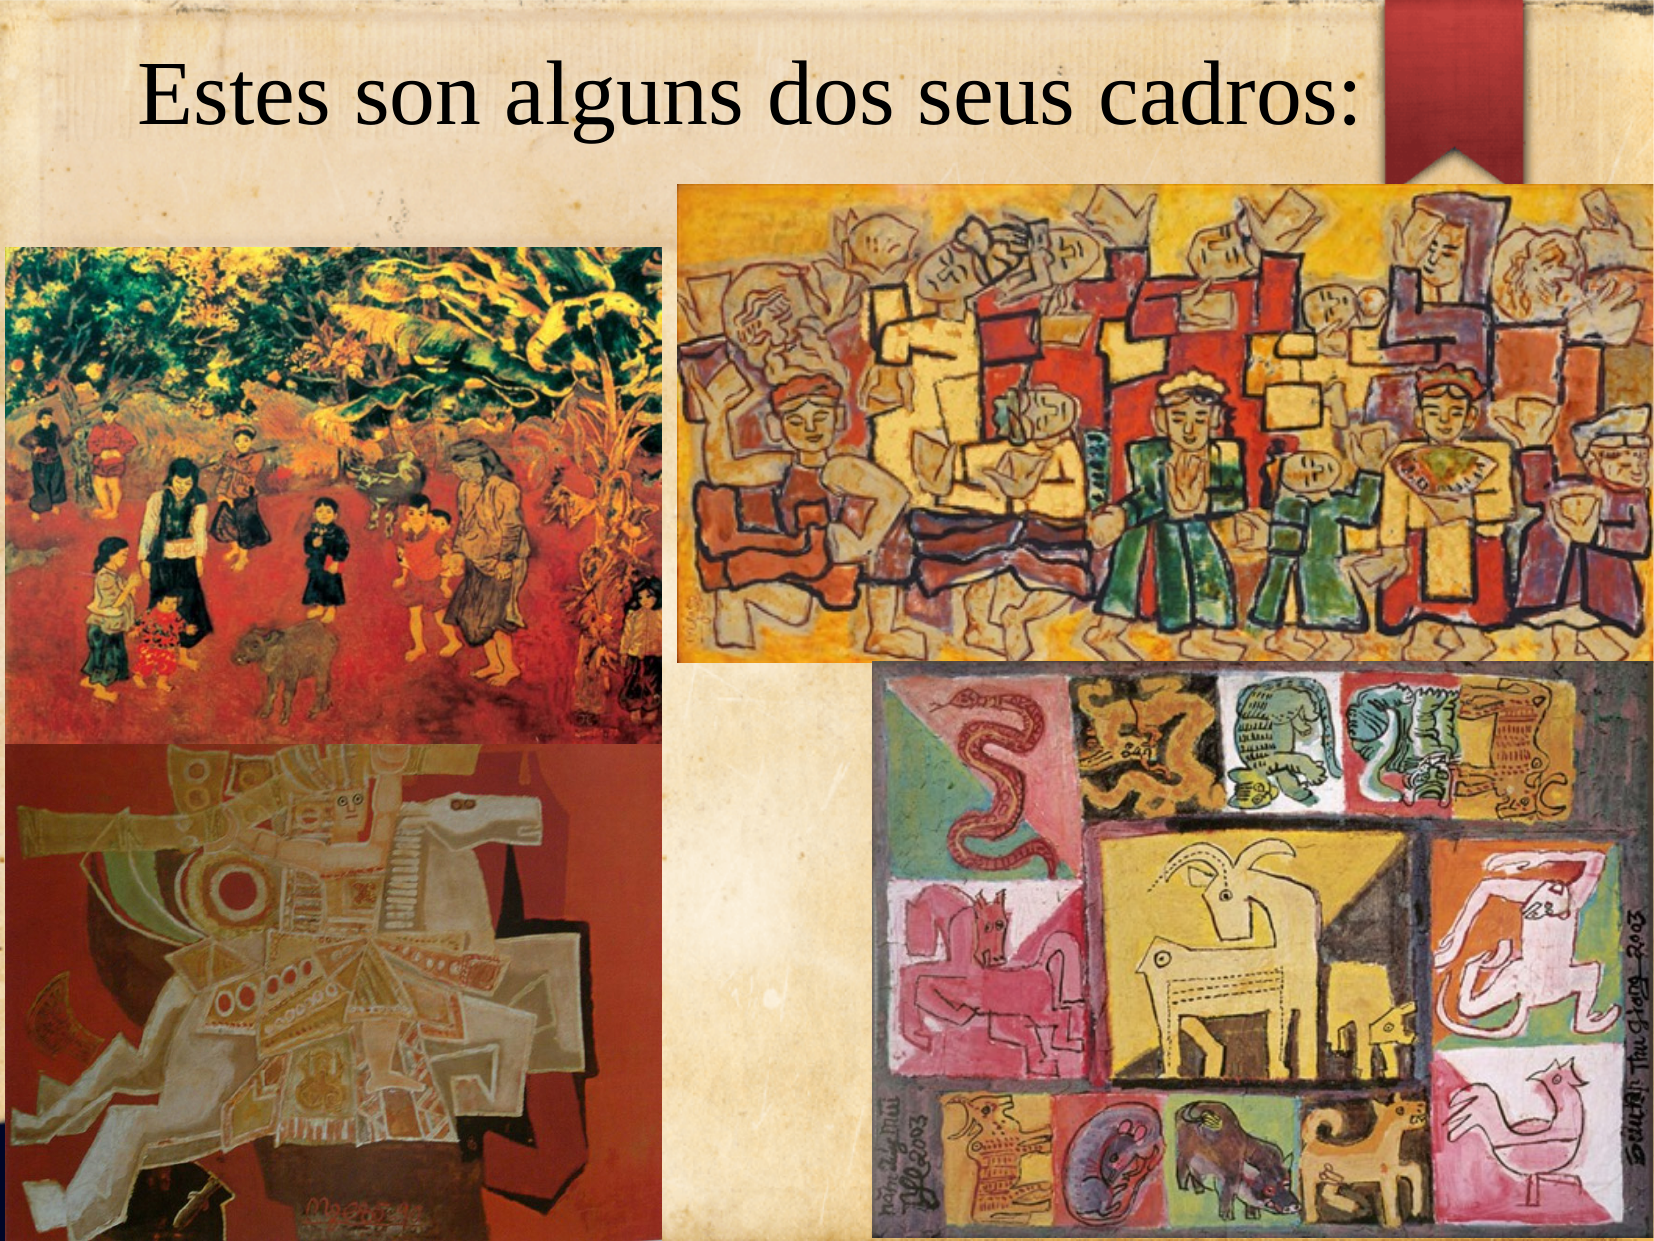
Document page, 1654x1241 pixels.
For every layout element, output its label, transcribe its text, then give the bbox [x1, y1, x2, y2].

picture [0, 184, 1654, 1241]
title Estes son alguns dos seus cadros: [0, 0, 1654, 187]
